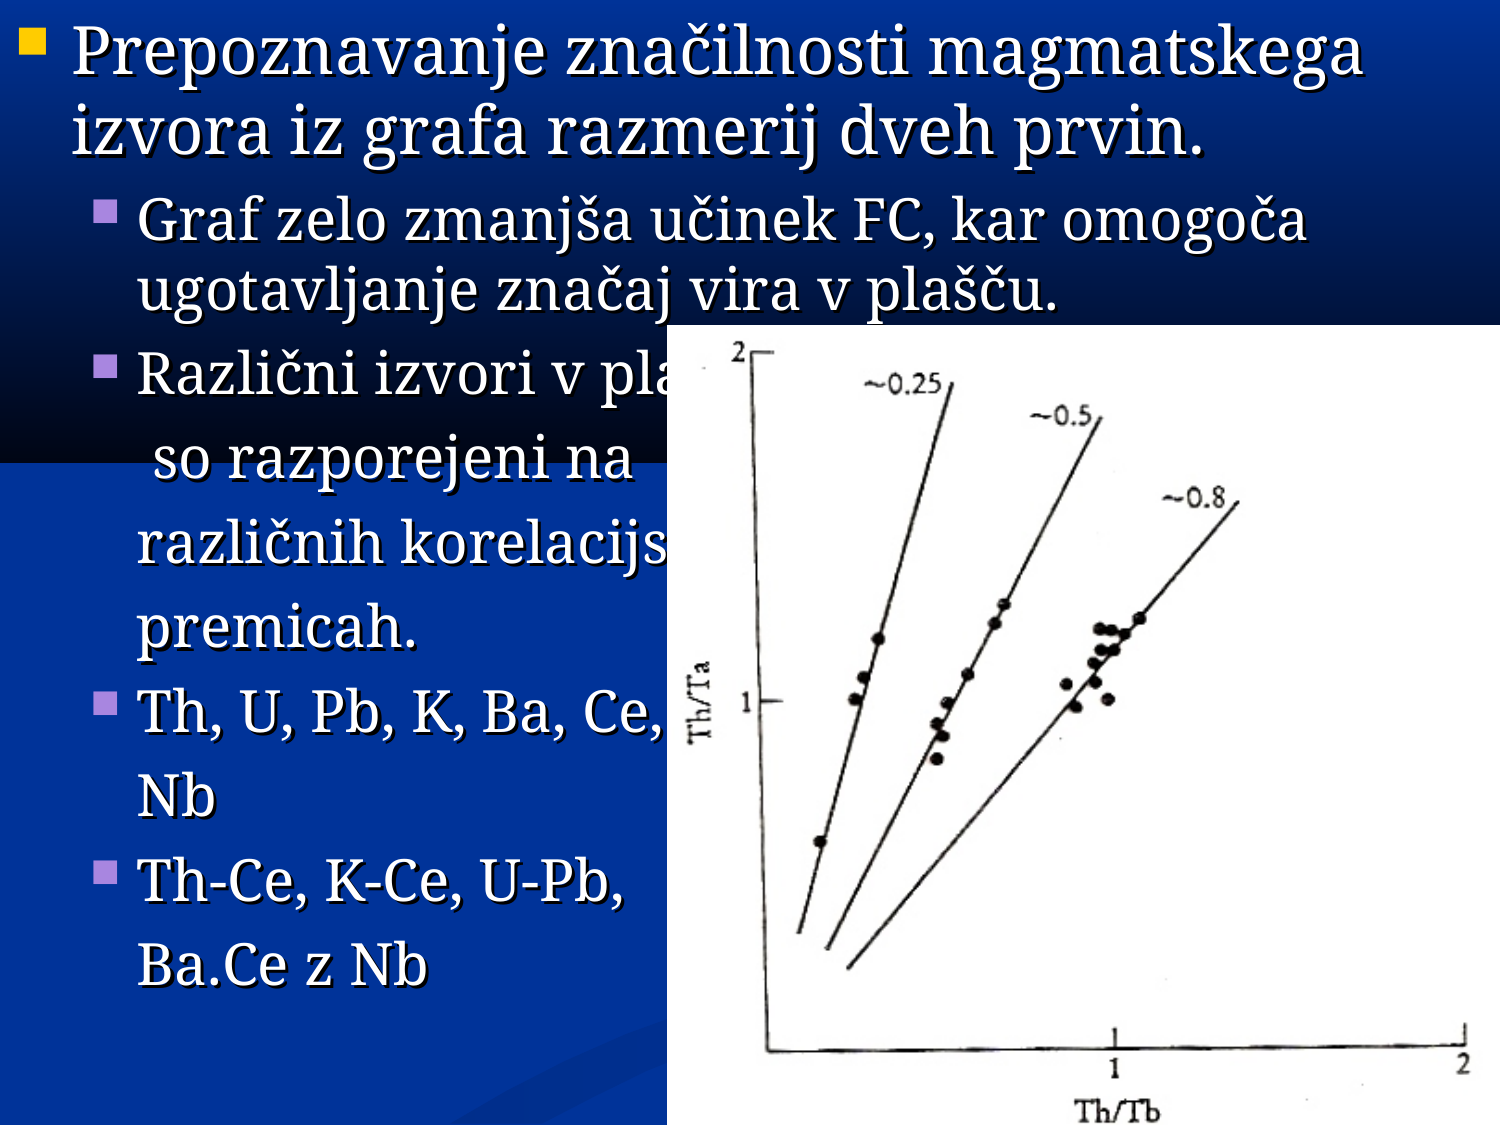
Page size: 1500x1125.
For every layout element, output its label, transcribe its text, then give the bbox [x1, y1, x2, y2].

list Prepoznavanje značilnosti magmatskega izvora iz grafa razmerij dveh prvin. Graf zelo zmanjša učinek FC, kar omogoča ugotavljanje značaj vira v plašču. Različni izvori v plašču so razporejeni na različnih korelacijskih premicah. Th, U, Pb, K, Ba, Ce, Nb Th-Ce, K-Ce, U-Pb, Ba.Ce z Nb [0, 0, 1500, 1125]
picture [667, 325, 1500, 1125]
